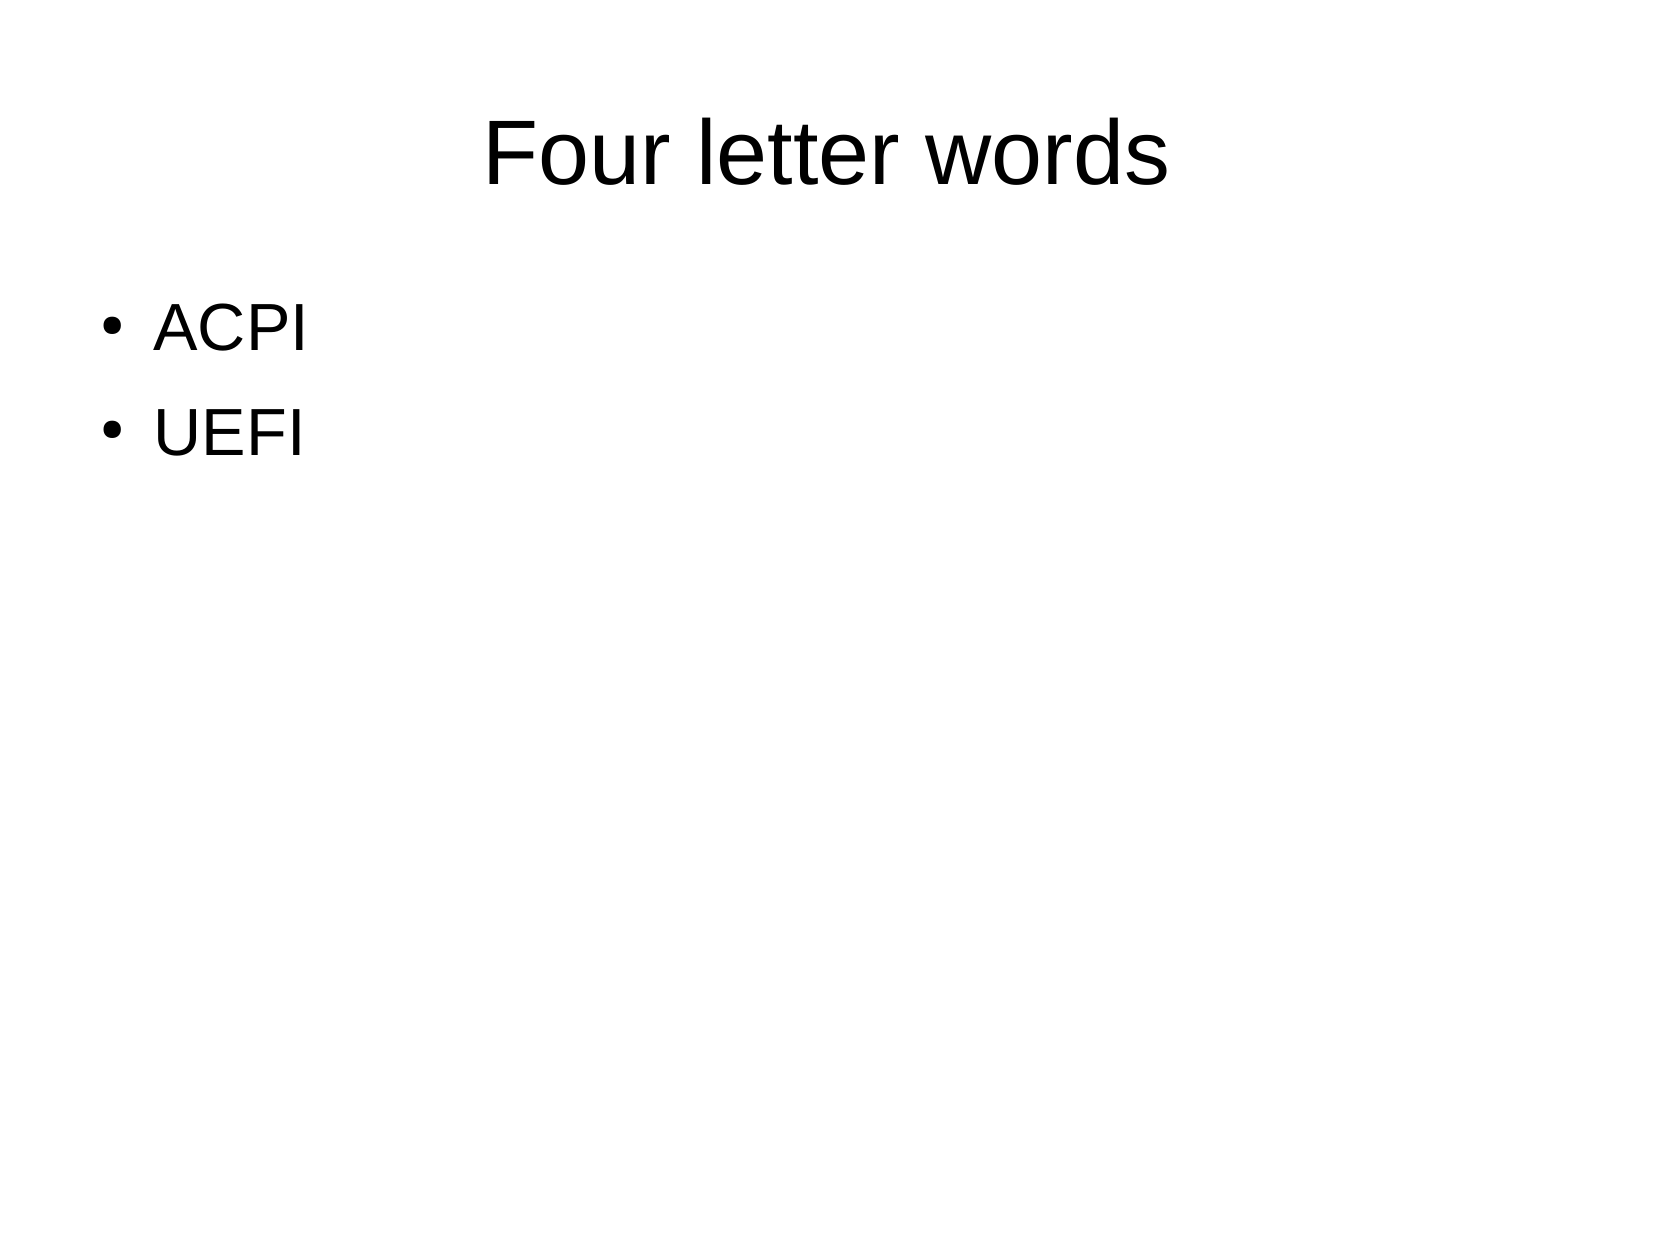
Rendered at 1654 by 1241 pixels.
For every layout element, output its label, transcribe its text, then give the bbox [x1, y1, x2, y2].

list ACPI UEFI [82, 290, 1571, 1010]
title Four letter words [82, 49, 1571, 257]
